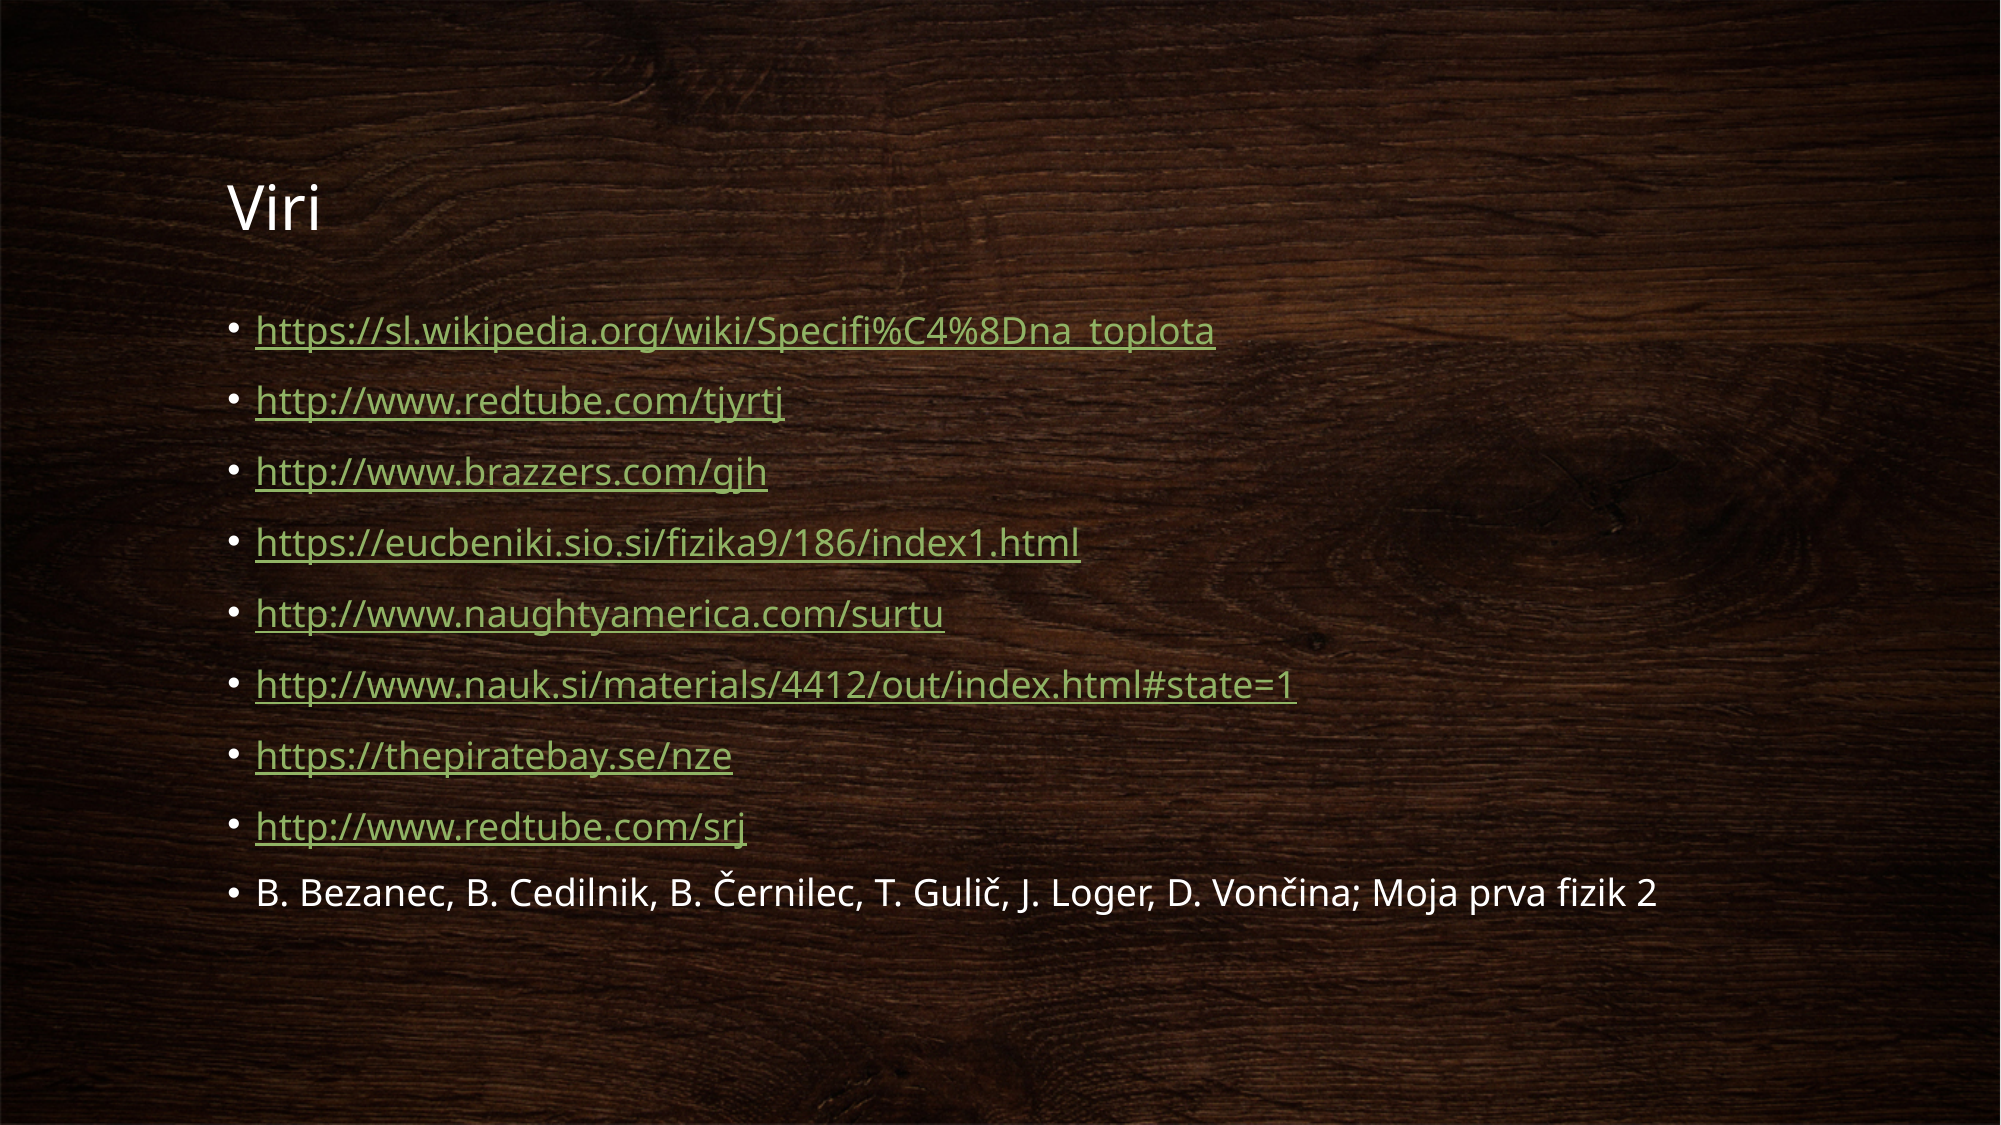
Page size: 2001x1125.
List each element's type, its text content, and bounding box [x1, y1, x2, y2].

title Viri [212, 62, 1788, 250]
list https://sl.wikipedia.org/wiki/Specifi%C4%8Dna_toplota http://www.redtube.com/tjyrtj http://www.brazzers.com/gjh https://eucbeniki.sio.si/fizika9/186/index1.html http://www.naughtyamerica.com/surtu http://www.nauk.si/materials/4412/out/index.html#state=1 https://thepiratebay.se/nze http://www.redtube.com/srj B. Bezanec, B. Cedilnik, B. Černilec, T. Gulič, J. Loger, D. Vončina; Moja prva fizik 2 [212, 299, 1788, 1013]
picture [0, 0, 2001, 1125]
